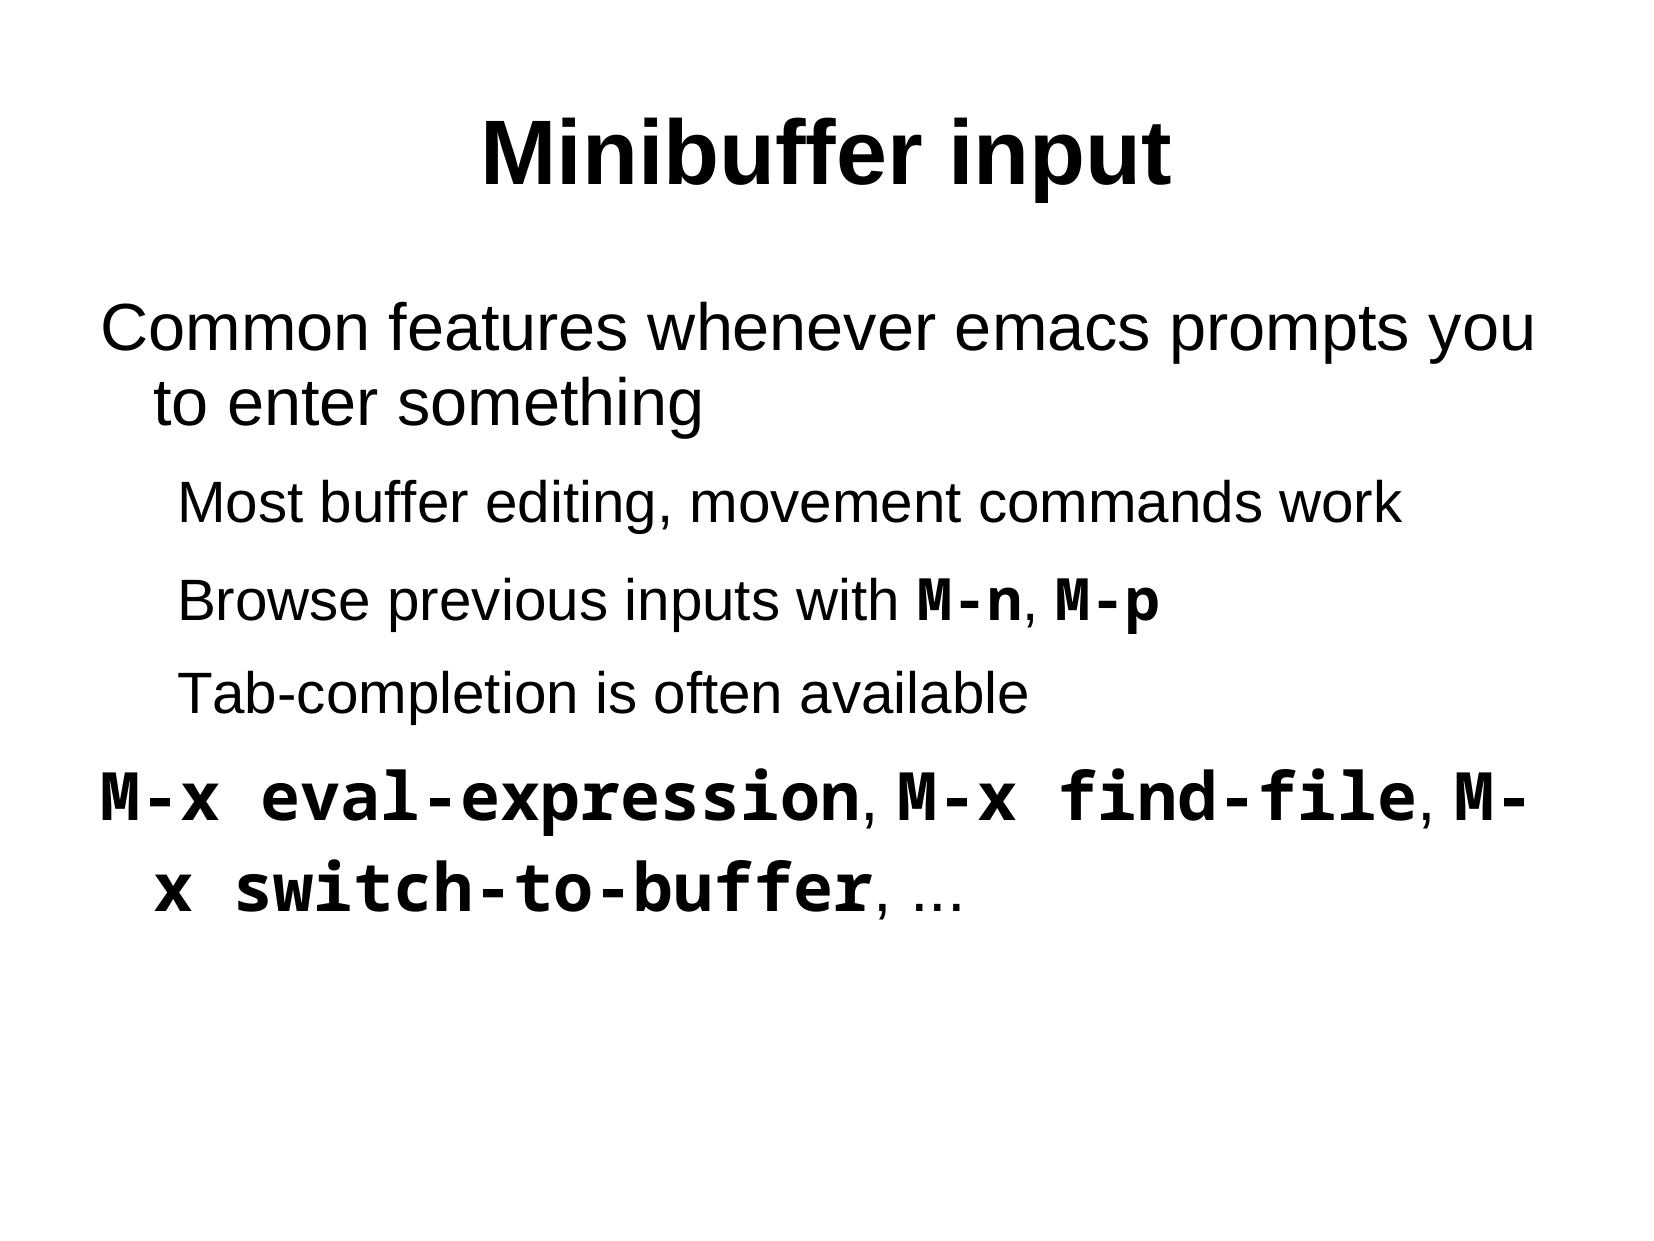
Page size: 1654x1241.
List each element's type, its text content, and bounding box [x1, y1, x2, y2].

title Minibuffer input [82, 56, 1571, 250]
list Common features whenever emacs prompts you to enter something Most buffer editing, movement commands work Browse previous inputs with M-n, M-p Tab-completion is often available M-x eval-expression, M-x find-file, M-x switch-to-buffer, ... [82, 290, 1571, 1094]
